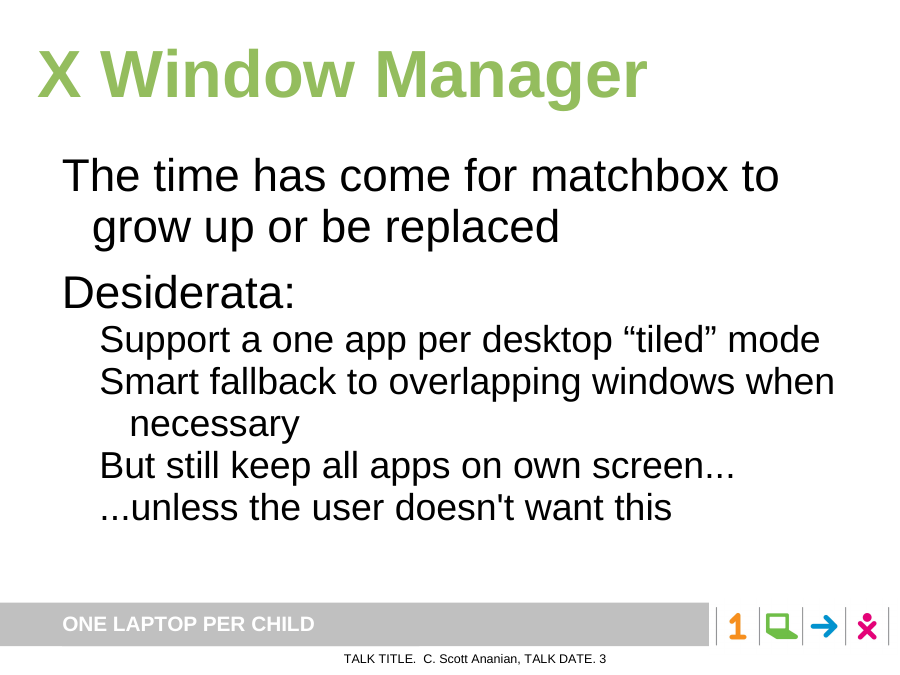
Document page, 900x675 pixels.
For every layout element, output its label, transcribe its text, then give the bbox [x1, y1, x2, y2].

title X Window Manager [37, 37, 856, 211]
picture [844, 598, 898, 655]
list The time has come for matchbox to grow up or be replaced Desiderata: Support a one app per desktop “tiled” mode Smart fallback to overlapping windows when necessary But still keep all apps on own screen... ...unless the user doesn't want this [61, 150, 844, 675]
